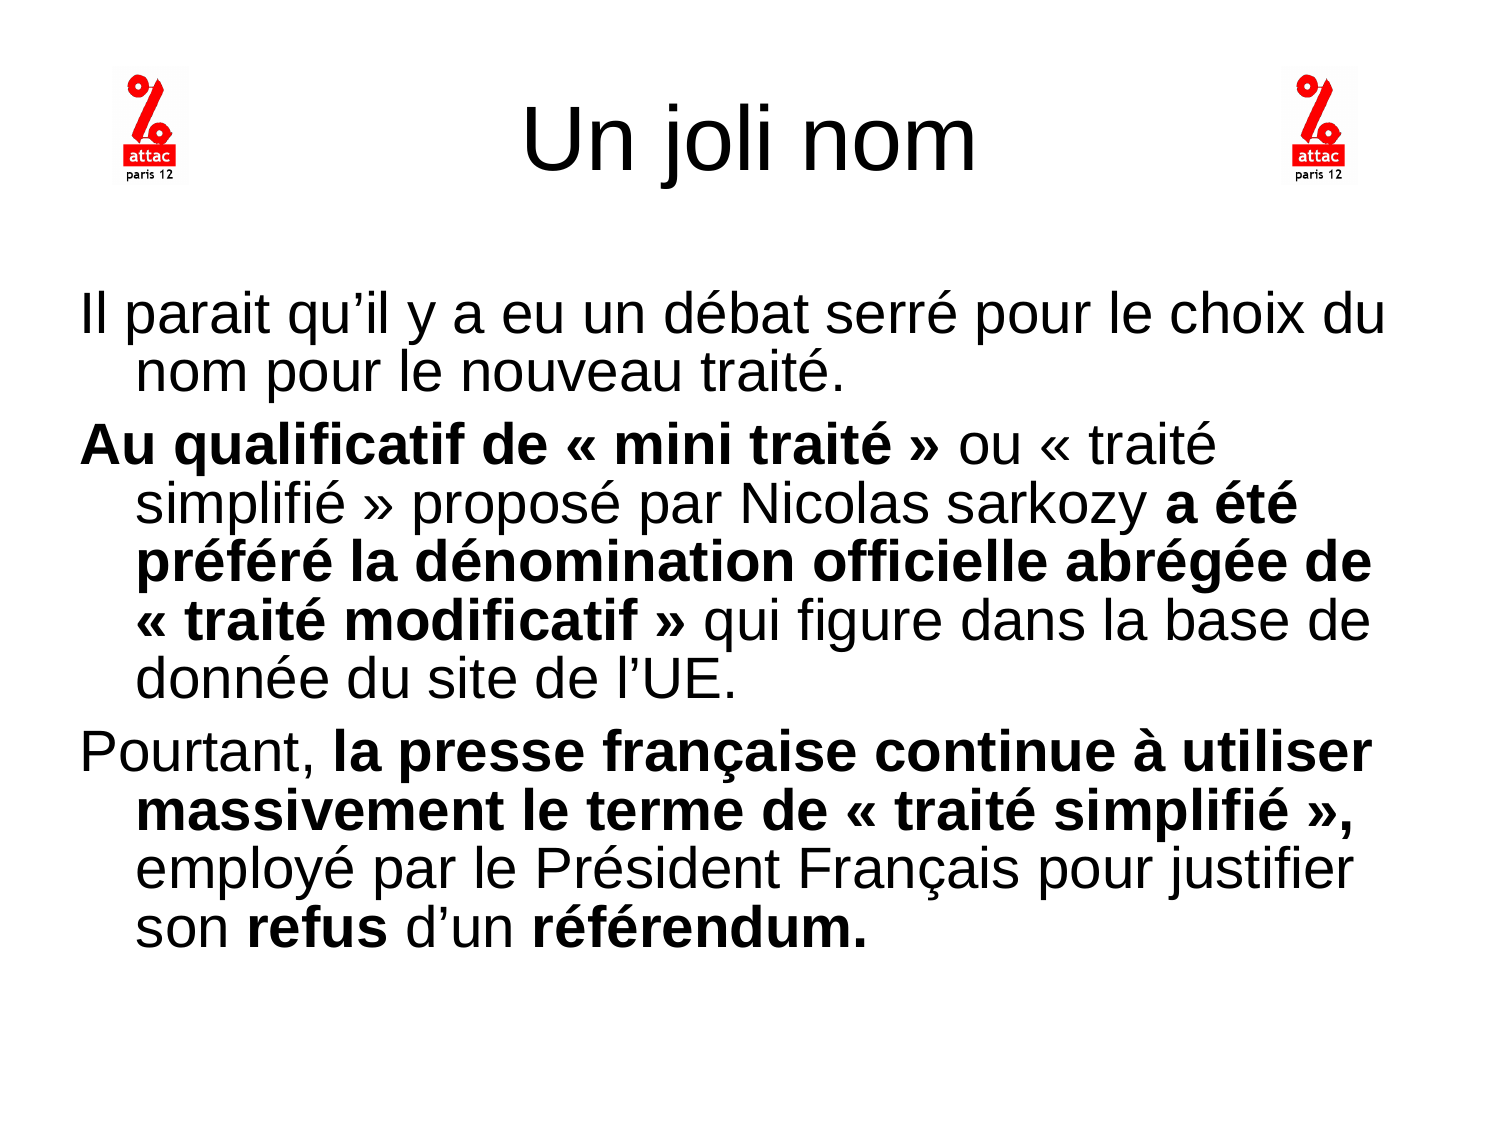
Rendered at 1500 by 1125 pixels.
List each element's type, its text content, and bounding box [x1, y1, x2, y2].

list Il parait qu’il y a eu un débat serré pour le choix du nom pour le nouveau traité. Au qualificatif de « mini traité » ou « traité simplifié » proposé par Nicolas sarkozy a été préféré la dénomination officielle abrégée de « traité modificatif » qui figure dans la base de donnée du site de l’UE. Pourtant, la presse française continue à utiliser massivement le terme de « traité simplifié », employé par le Président Français pour justifier son refus d’un référendum. [64, 278, 1415, 1022]
picture [1281, 66, 1358, 185]
picture [112, 66, 189, 185]
title Un joli nom [75, 45, 1426, 233]
